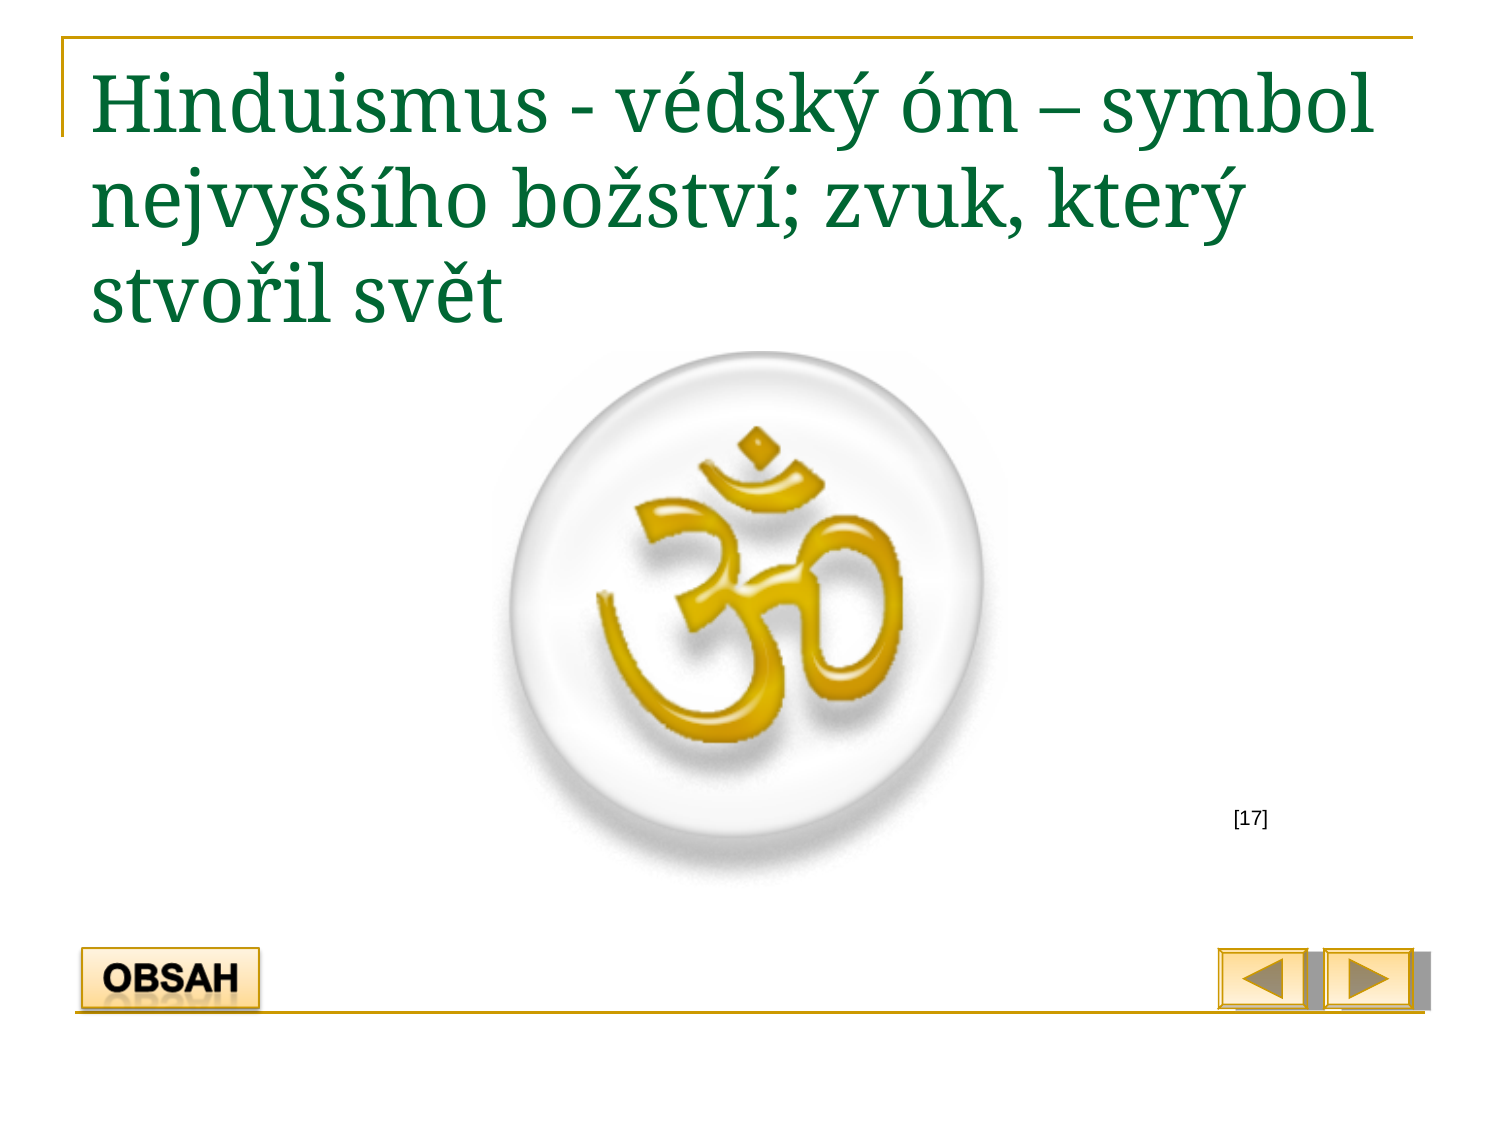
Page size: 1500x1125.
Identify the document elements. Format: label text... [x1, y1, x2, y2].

text_box [1325, 949, 1413, 1009]
text_box [17] [1218, 796, 1301, 838]
picture [492, 351, 1008, 891]
picture [69, 938, 272, 1055]
title Hinduismus - védský óm – symbol nejvyššího božství; zvuk, který stvořil svět [75, 45, 1426, 251]
text_box [1220, 949, 1308, 1009]
